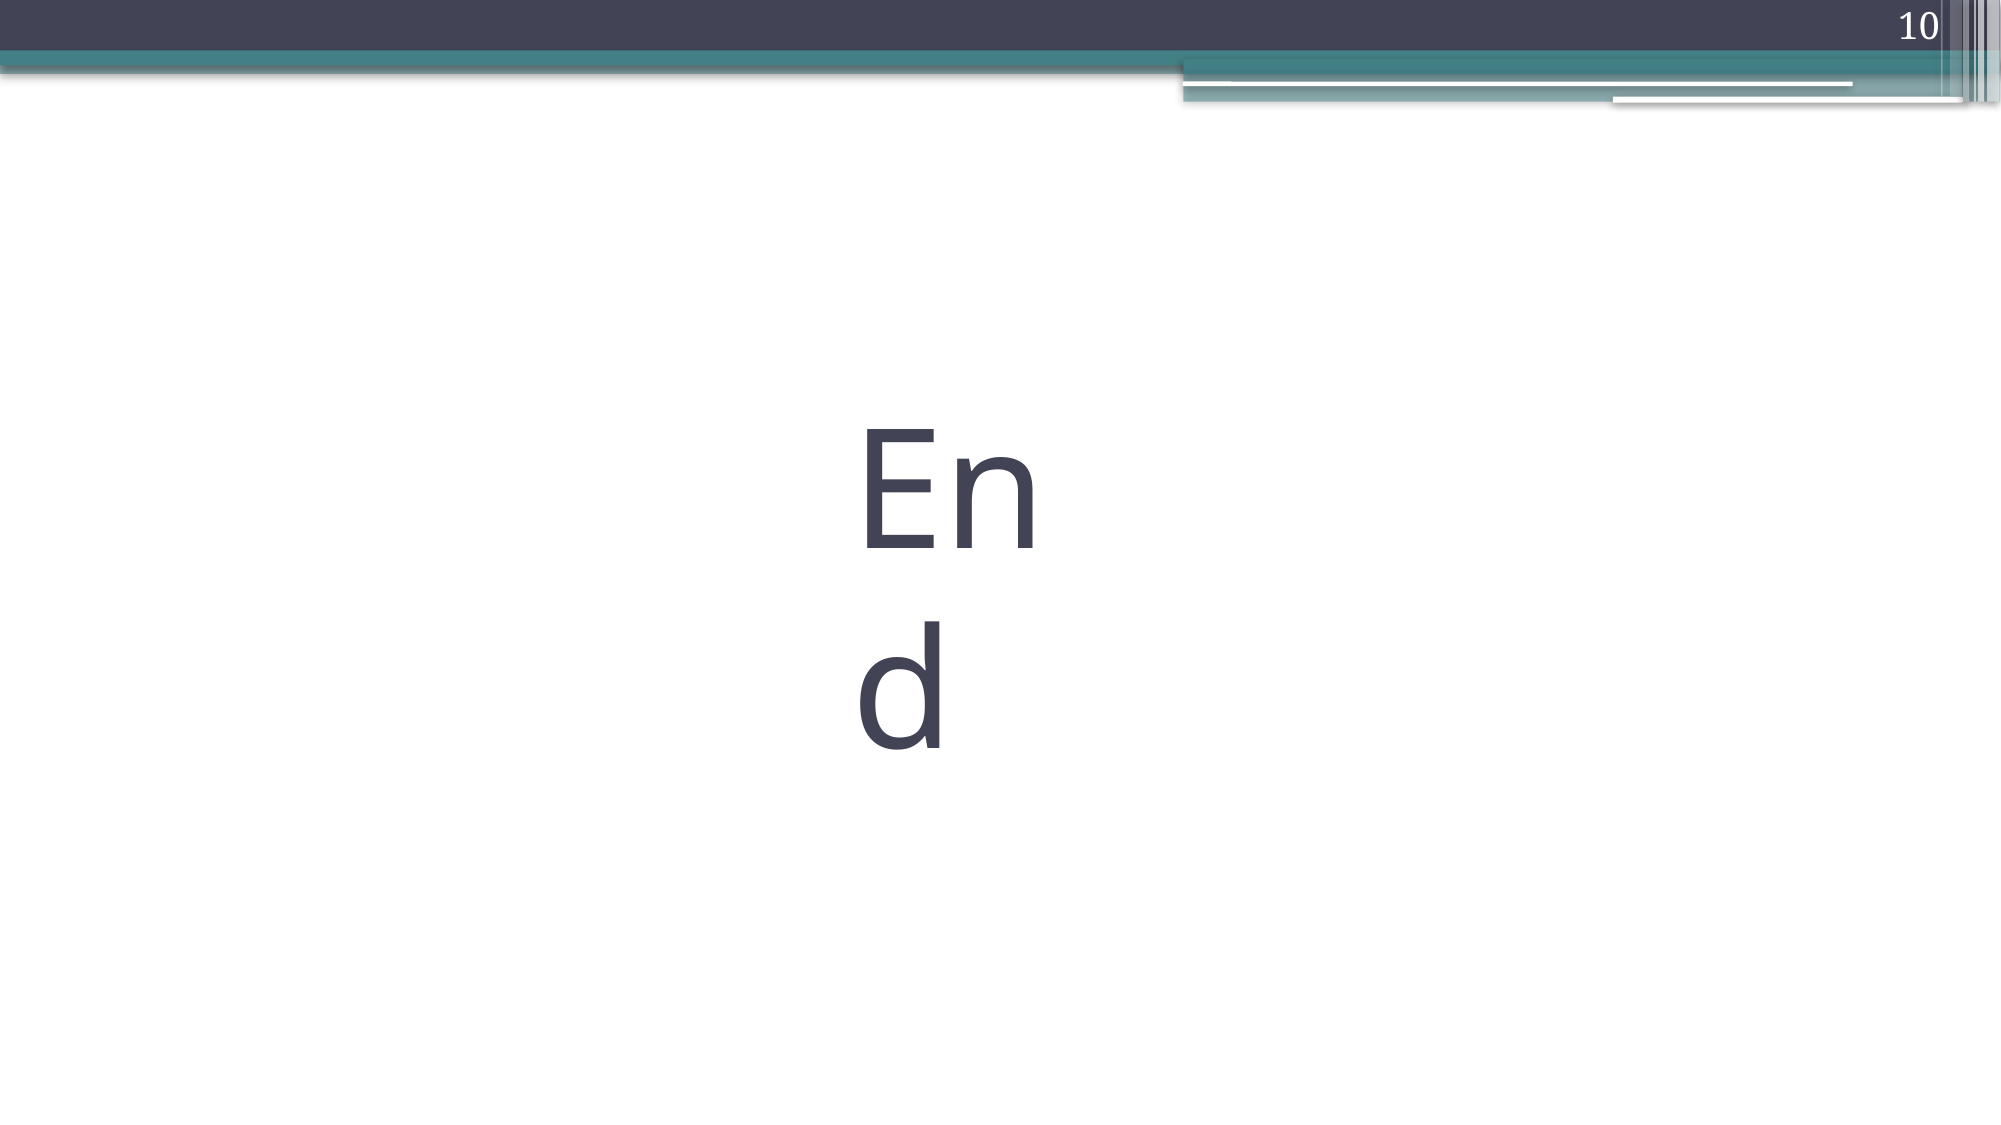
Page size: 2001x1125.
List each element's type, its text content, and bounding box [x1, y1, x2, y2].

title End [836, 494, 1146, 670]
